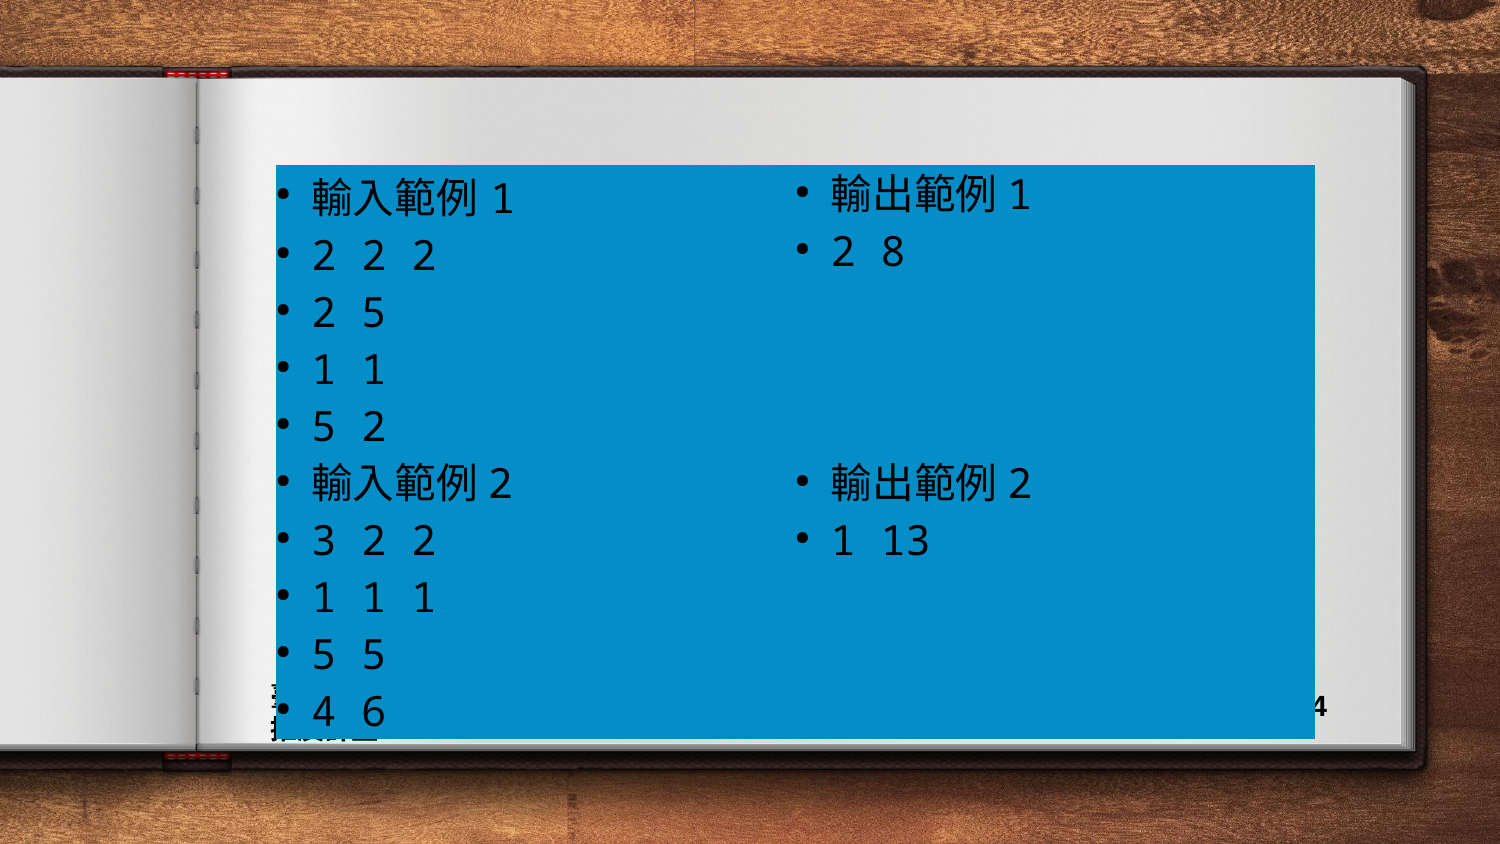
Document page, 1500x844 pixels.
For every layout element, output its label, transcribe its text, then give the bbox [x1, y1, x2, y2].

table_header 輸入範例1 2 2 2 2 5 1 1 5 2 [276, 165, 795, 454]
table_header 輸出範例1 2 8 [795, 165, 1315, 454]
table_cell 輸入範例2 3 2 2 1 1 1 5 5 4 6 [276, 454, 795, 739]
table_cell 輸出範例2 1 13 [795, 454, 1315, 739]
text_box 4 [1315, 672, 1386, 737]
